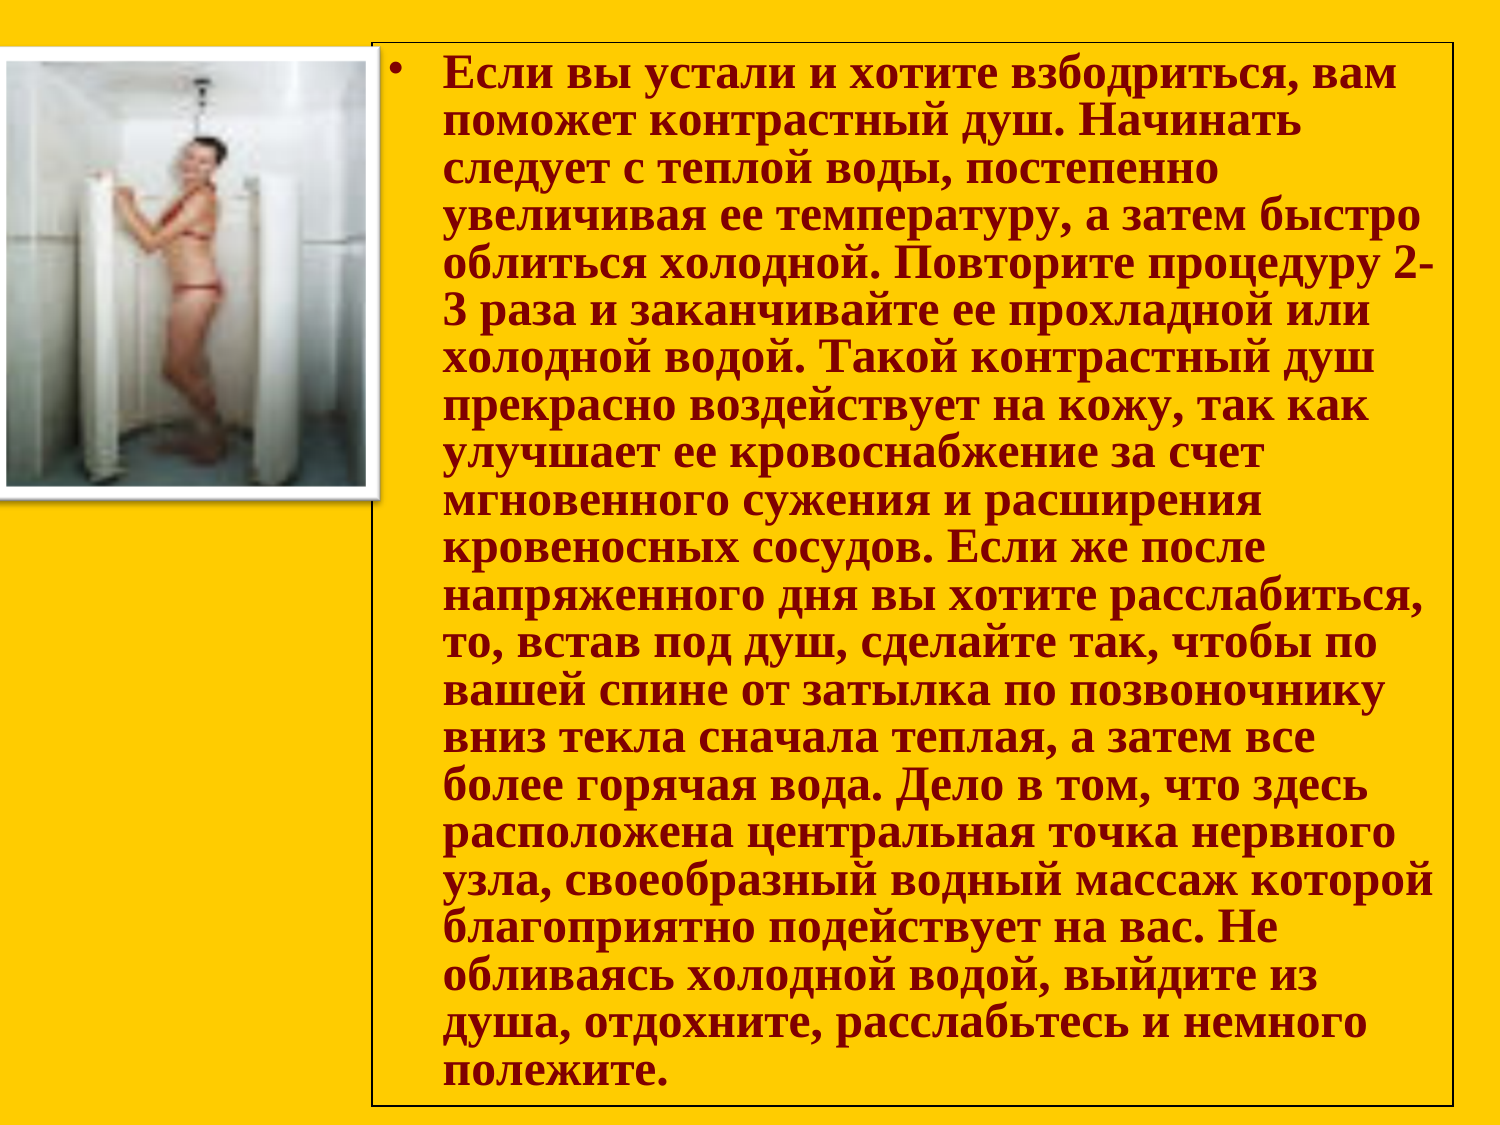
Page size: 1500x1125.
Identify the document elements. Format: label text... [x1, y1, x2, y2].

picture [0, 38, 391, 515]
list Если вы устали и хотите взбодриться, вам поможет контрастный душ. Начинать следует с теплой воды, постепенно увеличивая ее температуру, а затем быстро облиться холодной. Повторите процедуру 2-3 раза и заканчивайте ее прохладной или холодной водой. Такой контрастный душ прекрасно воздействует на кожу, так как улучшает ее кровоснабжение за счет мгновенного сужения и расширения кровеносных сосудов. Если же после напряженного дня вы хотите расслабиться, то, встав под душ, сделайте так, чтобы по вашей спине от затылка по позвоночнику вниз текла сначала теплая, а затем все более горячая вода. Дело в том, что здесь расположена центральная точка нервного узла, своеобразный водный массаж которой благоприятно подействует на вас. Не обливаясь холодной водой, выйдите из душа, отдохните, расслабьтесь и немного полежите. [372, 42, 1453, 1106]
